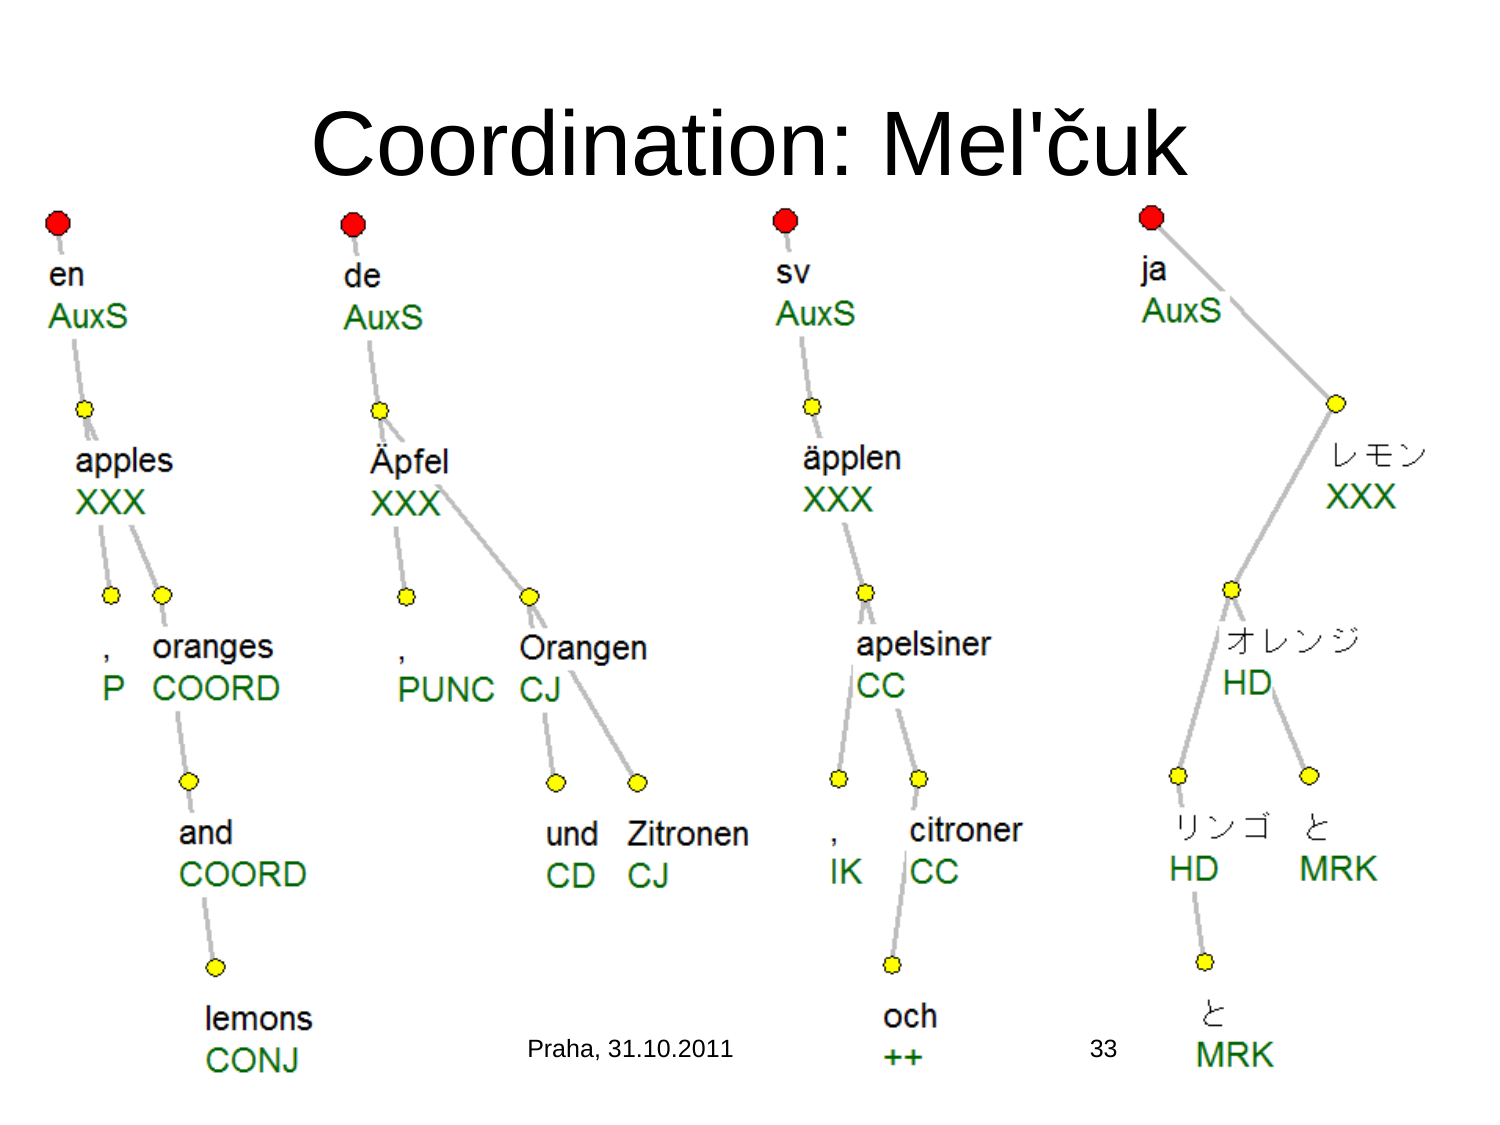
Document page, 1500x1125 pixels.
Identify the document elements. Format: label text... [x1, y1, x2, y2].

picture [1122, 193, 1450, 1089]
title Coordination: Mel'čuk [75, 14, 1426, 263]
picture [29, 196, 1040, 1093]
